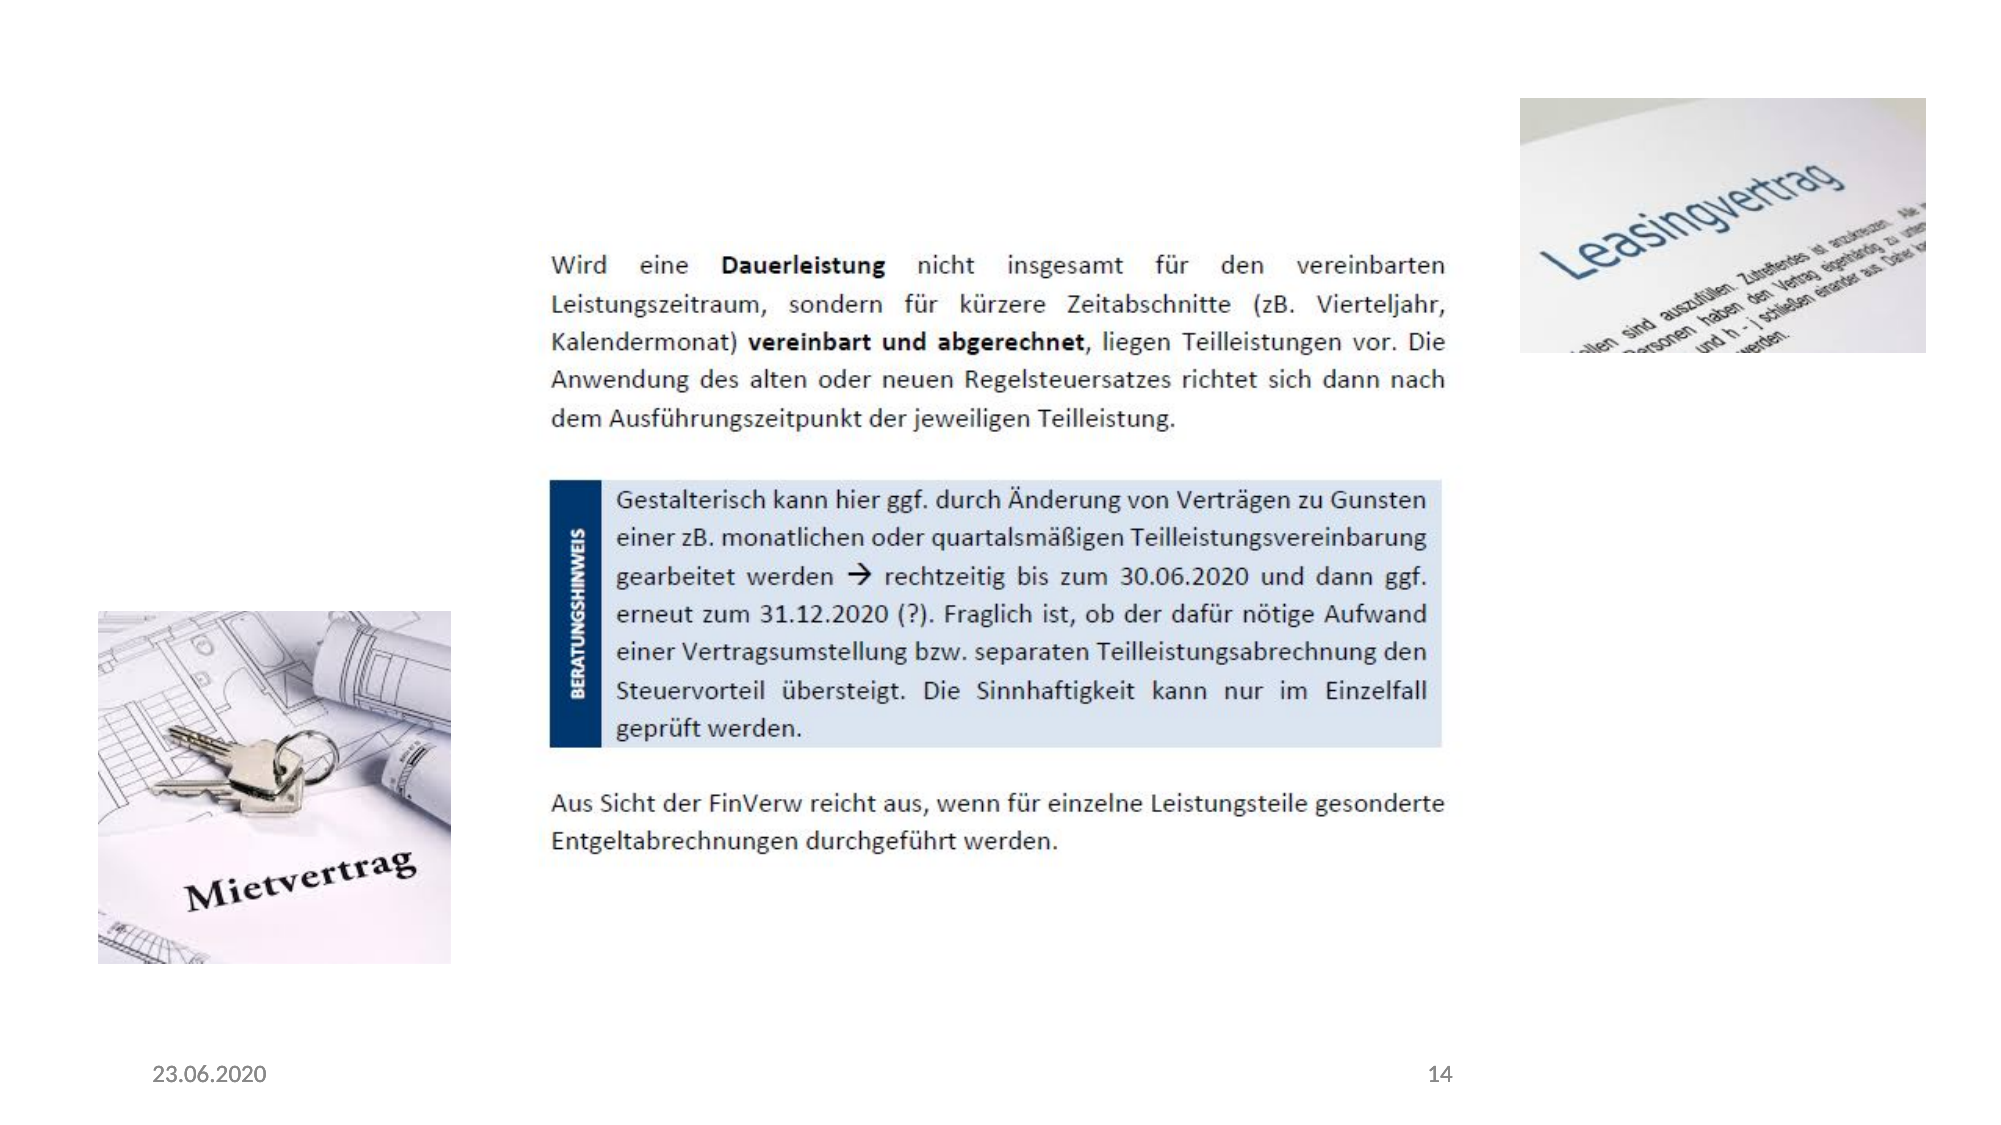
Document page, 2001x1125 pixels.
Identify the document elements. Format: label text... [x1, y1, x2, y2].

text_box 23.06.2020 [137, 1042, 588, 1103]
picture [511, 241, 1489, 884]
picture [98, 611, 451, 964]
picture [1520, 98, 1926, 353]
text_box [1412, 1042, 1863, 1103]
